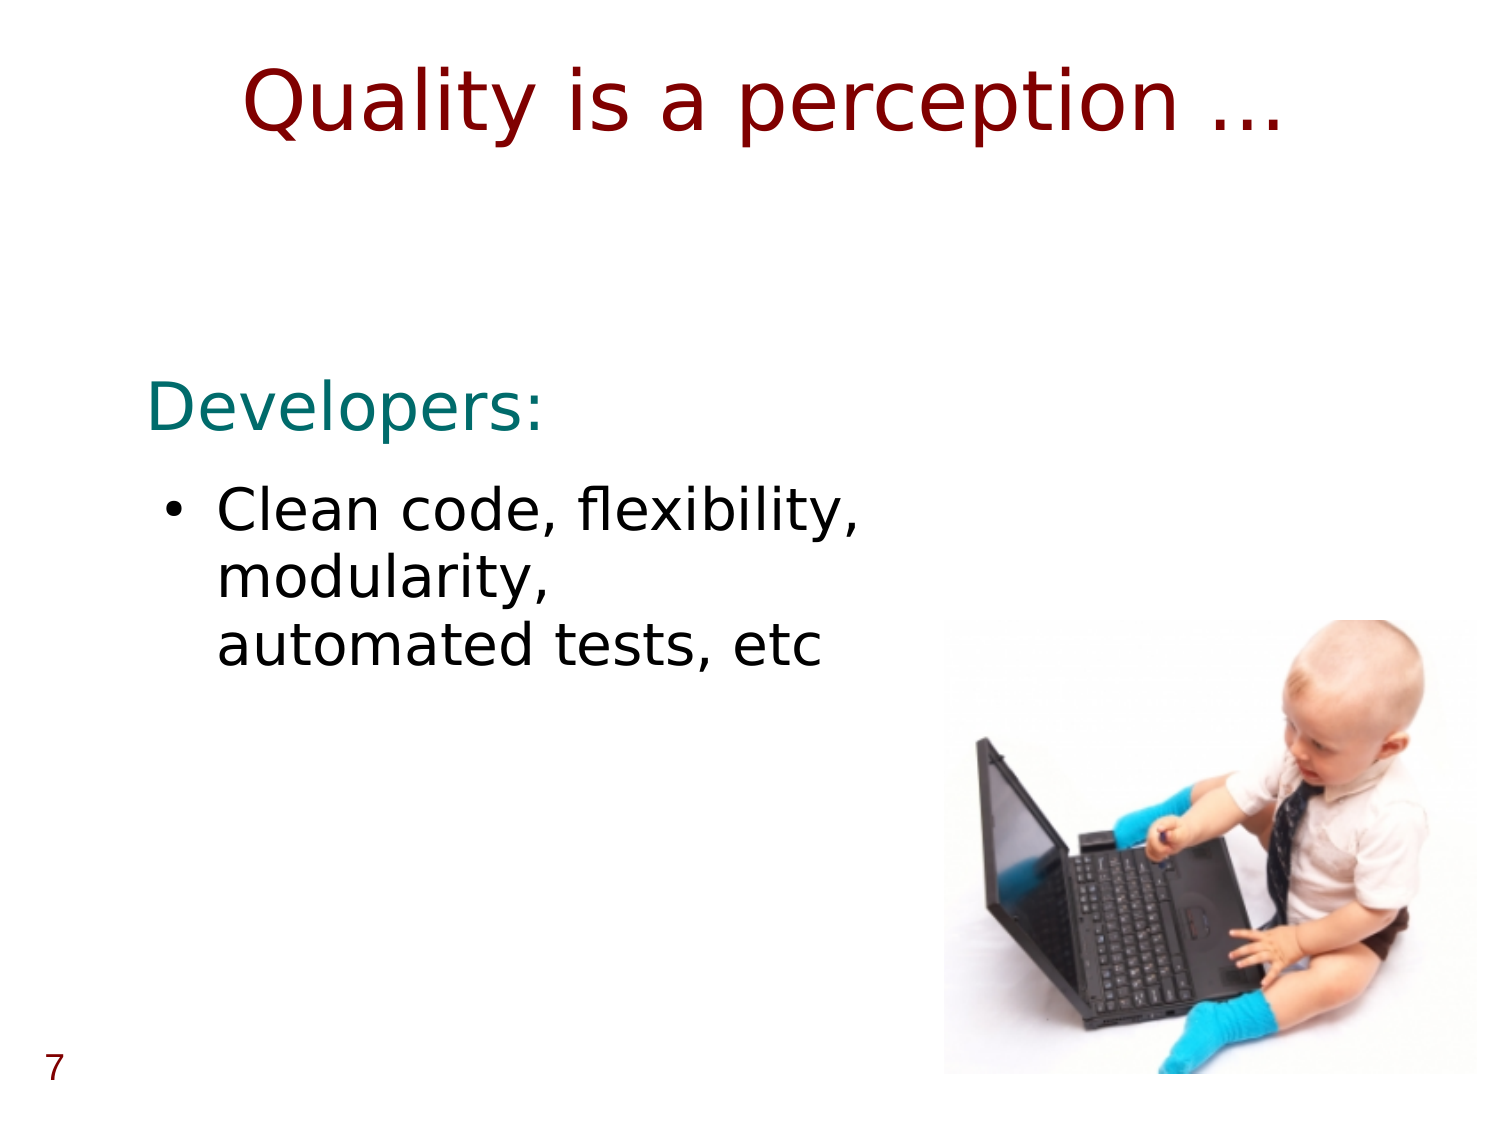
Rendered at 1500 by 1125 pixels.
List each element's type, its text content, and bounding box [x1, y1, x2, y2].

list Developers: Clean code, flexibility, modularity, automated tests, etc [75, 261, 886, 1004]
title Quality is a perception ... [70, 27, 1459, 178]
picture [944, 620, 1477, 1074]
